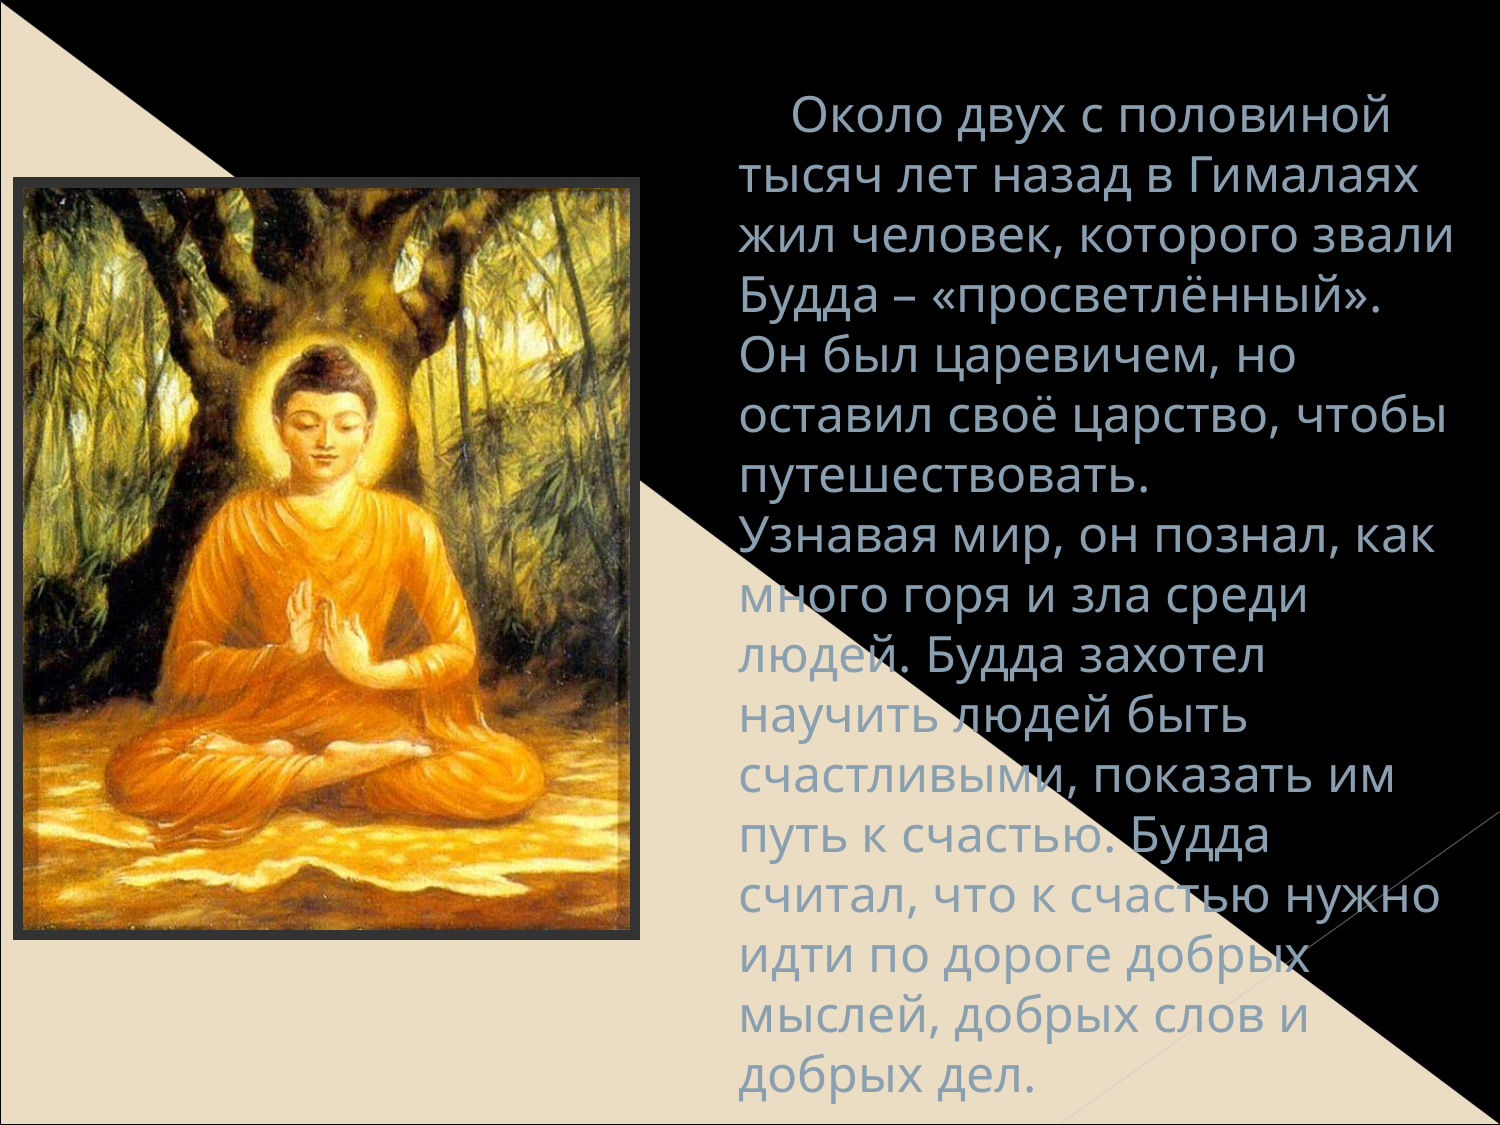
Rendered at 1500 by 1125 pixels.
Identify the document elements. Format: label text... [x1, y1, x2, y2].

title Около двух с половиной тысяч лет назад в Гималаях жил человек, которого звали Будда – «просветлённый». Он был царевичем, но оставил своё царство, чтобы путешествовать. Узнавая мир, он познал, как много горя и зла среди людей. Будда захотел научить людей быть счастливыми, показать им путь к счастью. Будда считал, что к счастью нужно идти по дороге добрых мыслей, добрых слов и добрых дел. [644, 75, 1475, 1102]
picture [23, 187, 630, 930]
